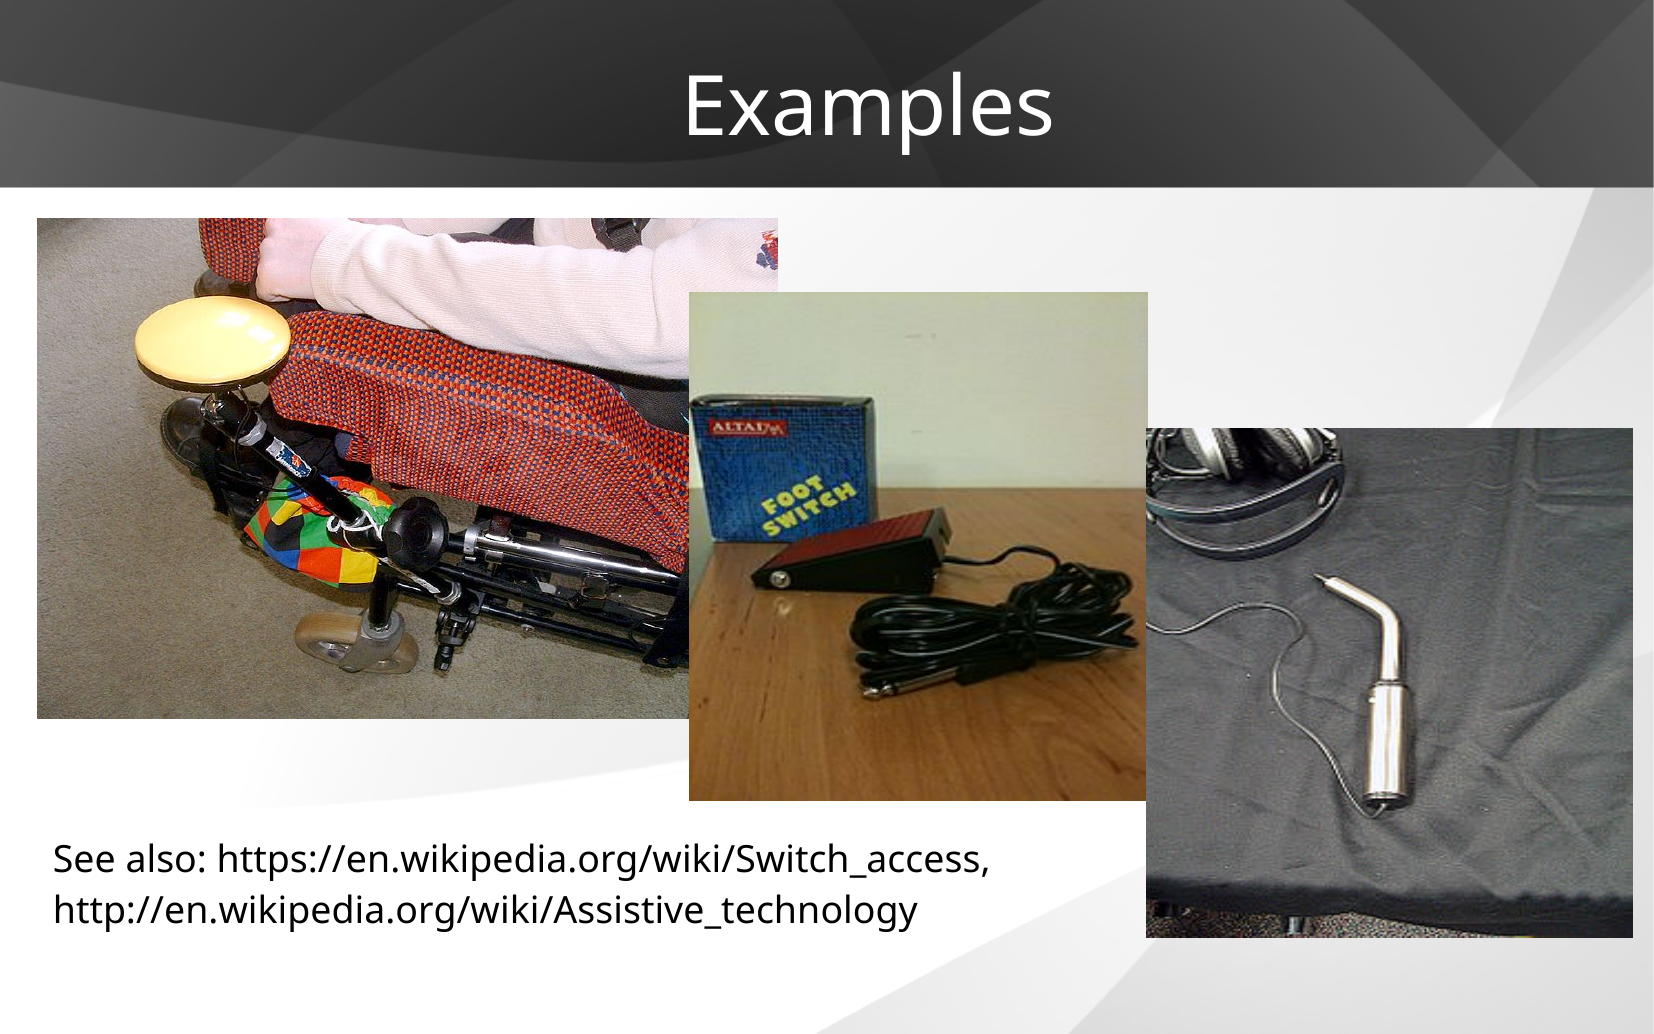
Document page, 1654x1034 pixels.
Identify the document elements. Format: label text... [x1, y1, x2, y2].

title Examples [124, 0, 1613, 208]
text_box See also: https://en.wikipedia.org/wiki/Switch_access, http://en.wikipedia.org/wiki/Assistive_technology [38, 825, 1088, 939]
picture [0, 0, 1654, 1034]
